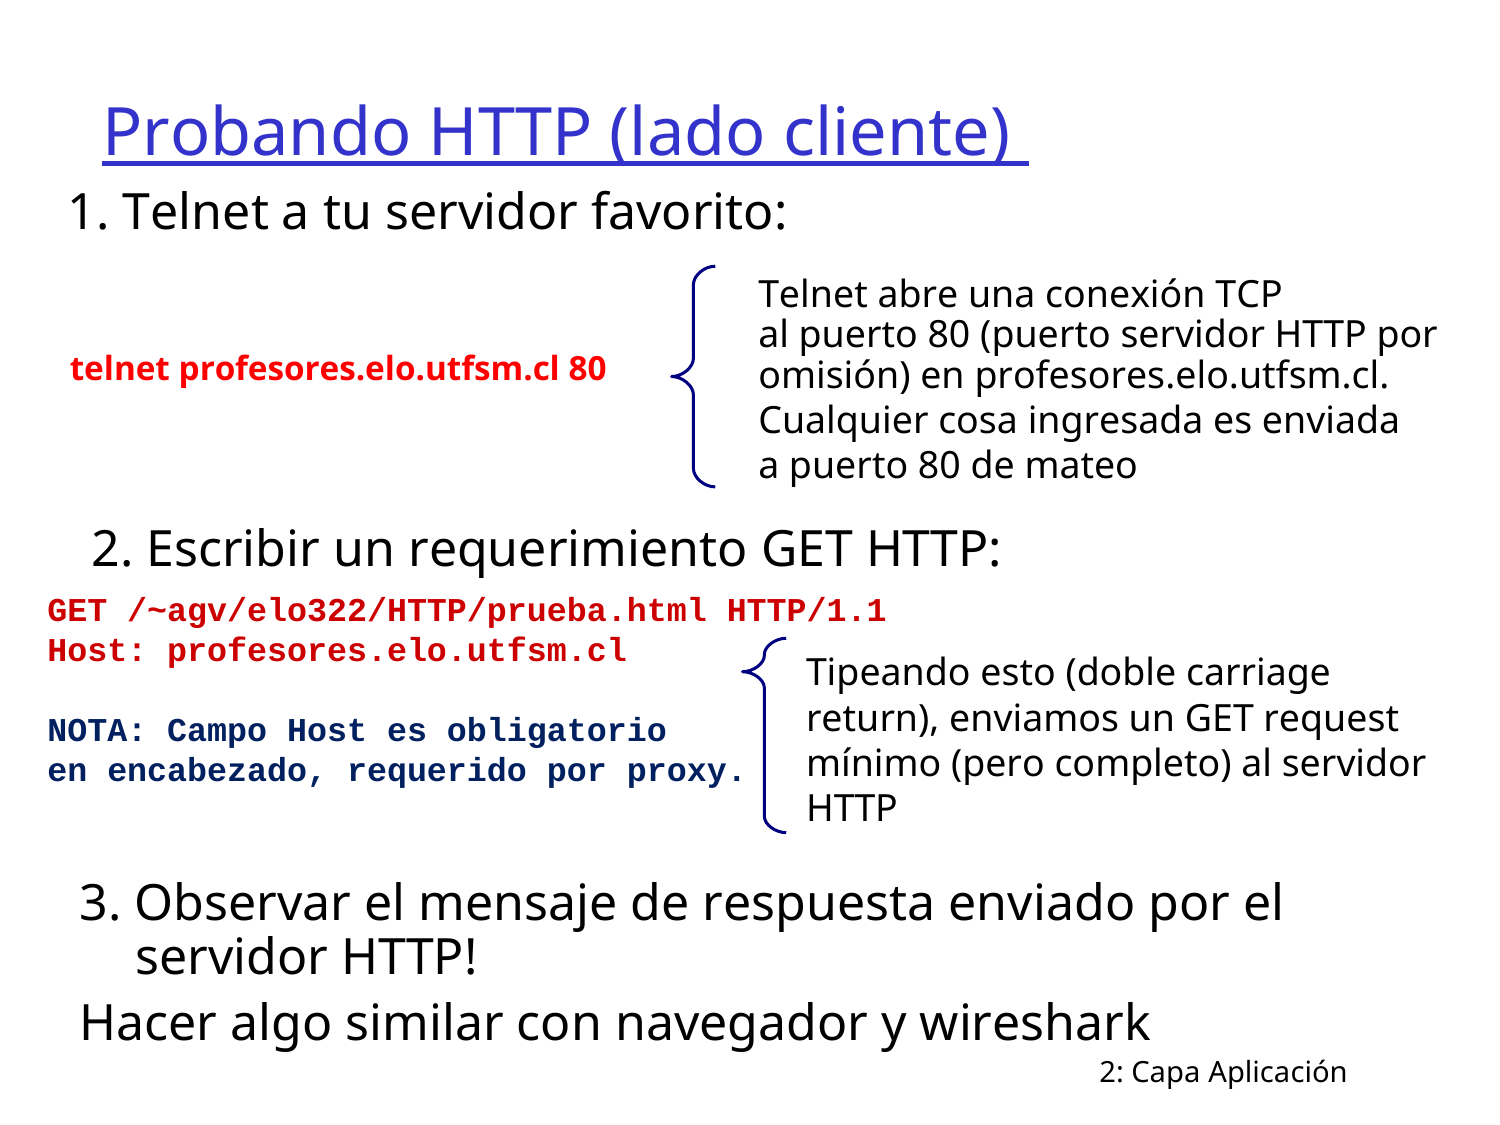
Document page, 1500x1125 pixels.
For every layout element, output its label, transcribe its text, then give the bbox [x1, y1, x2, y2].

text_box telnet profesores.elo.utfsm.cl 80 [54, 343, 623, 396]
text_box 2. Escribir un requerimiento GET HTTP: [76, 515, 1405, 645]
title Probando HTTP (lado cliente) [87, 37, 1475, 225]
list 1. Telnet a tu servidor favorito: [53, 172, 1382, 311]
text_box 3. Observar el mensaje de respuesta enviado por el servidor HTTP! Hacer algo similar con navegador y wireshark [64, 869, 1394, 1060]
text_box GET /~agv/elo322/HTTP/prueba.html HTTP/1.1 Host: profesores.elo.utfsm.cl NOTA: Campo Host es obligatorio en encabezado, requerido por proxy. [32, 580, 903, 796]
text_box Telnet abre una conexión TCP al puerto 80 (puerto servidor HTTP por omisión) en profesores.elo.utfsm.cl. Cualquier cosa ingresada es enviada a puerto 80 de mateo [743, 267, 1454, 495]
text_box Tipeando esto (doble carriage return), enviamos un GET request mínimo (pero completo) al servidor HTTP [791, 645, 1443, 837]
